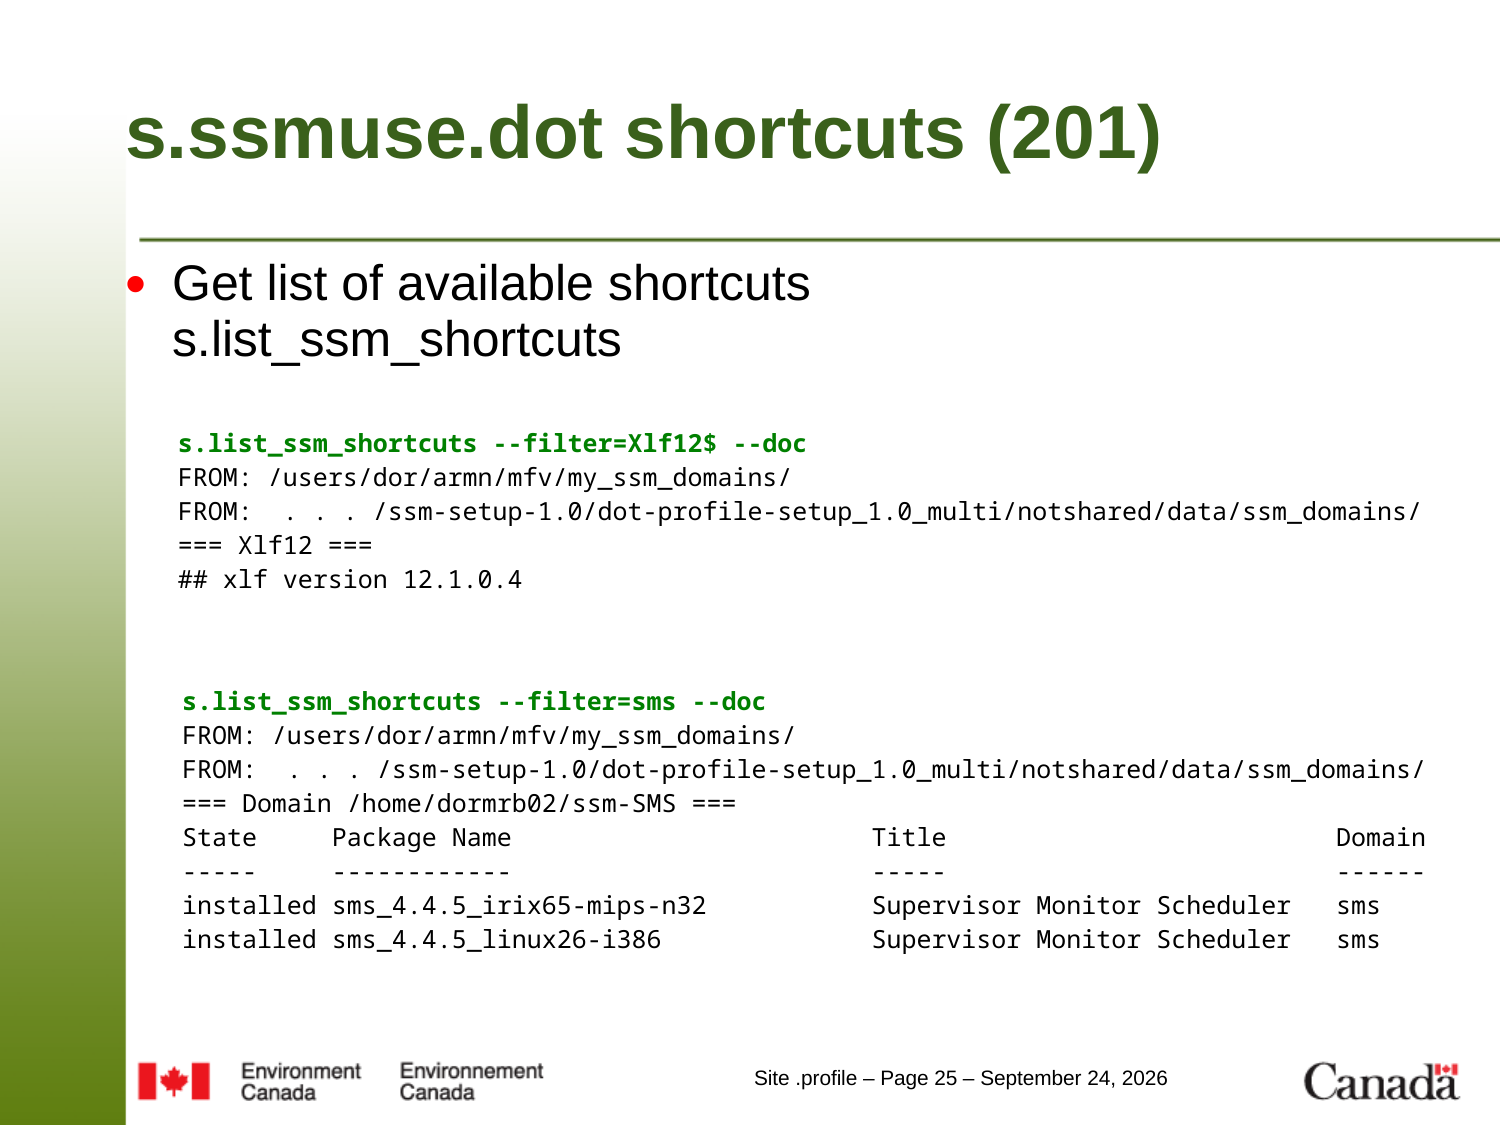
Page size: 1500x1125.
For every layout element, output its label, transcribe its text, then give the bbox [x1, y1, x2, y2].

text_box s.list_ssm_shortcuts --filter=Xlf12$ --doc FROM: /users/dor/armn/mfv/my_ssm_domains/ FROM: . . . /ssm-setup-1.0/dot-profile-setup_1.0_multi/notshared/data/ssm_domains/ === Xlf12 === ## xlf version 12.1.0.4 [163, 418, 1438, 580]
list Get list of available shortcuts s.list_ssm_shortcuts [125, 255, 1463, 1009]
text_box s.list_ssm_shortcuts --filter=sms --doc FROM: /users/dor/armn/mfv/my_ssm_domains/ FROM: . . . /ssm-setup-1.0/dot-profile-setup_1.0_multi/notshared/data/ssm_domains/ === Domain /home/dormrb02/ssm-SMS === State Package Name Title Domain ----- ------------ ----- ------ installed sms_4.4.5_irix65-mips-n32 Supervisor Monitor Scheduler sms installed sms_4.4.5_linux26-i386 Supervisor Monitor Scheduler sms [167, 676, 1443, 924]
title s.ssmuse.dot shortcuts (201) [125, 52, 1463, 213]
picture [0, 0, 1500, 1125]
